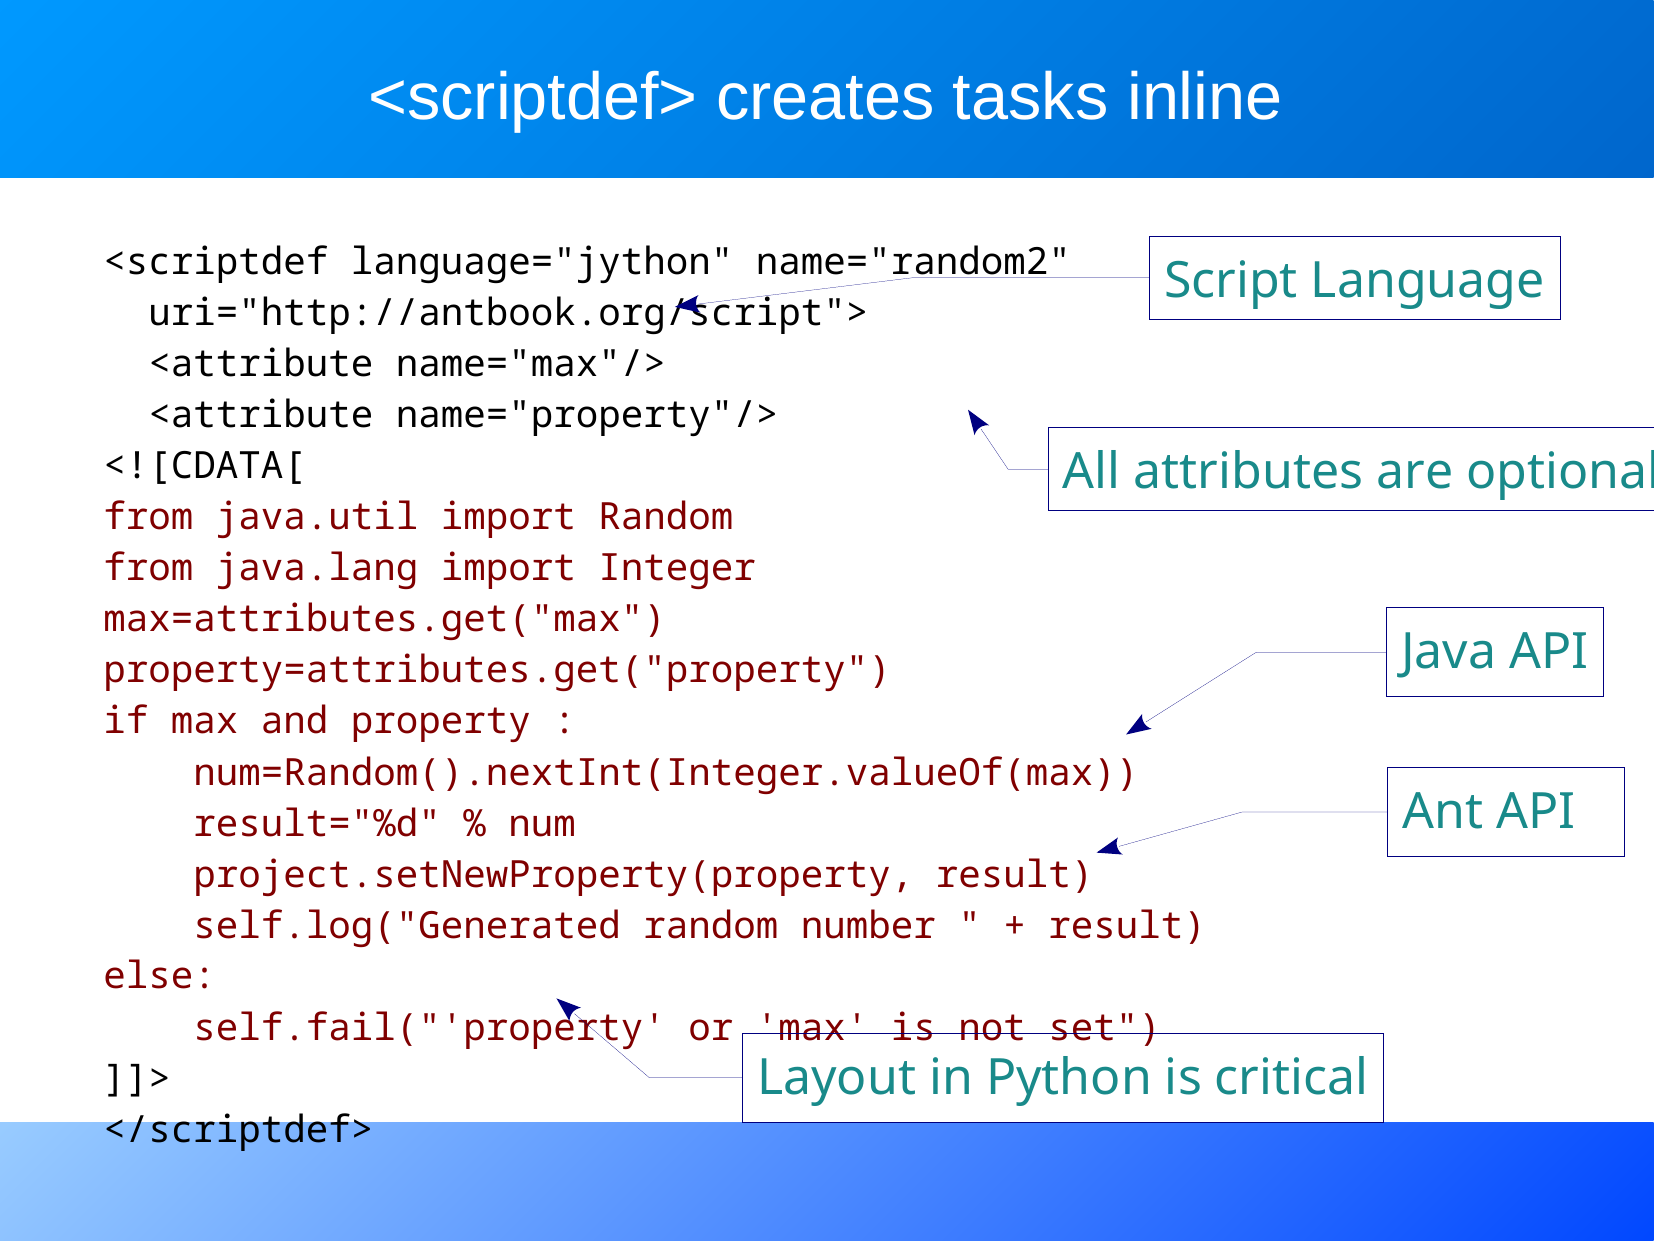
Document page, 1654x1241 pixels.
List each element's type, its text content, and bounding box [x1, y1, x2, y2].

text_box All attributes are optional [1048, 427, 1654, 511]
text_box <scriptdef language="jython" name="random2" uri="http://antbook.org/script"> <attribute name="max"/> <attribute name="property"/> <![CDATA[ from java.util import Random from java.lang import Integer max=attributes.get("max") property=attributes.get("property") if max and property : num=Random().nextInt(Integer.valueOf(max)) result="%d" % num project.setNewProperty(property, result) self.log("Generated random number " + result) else: self.fail("'property' or 'max' is not set") ]]> </scriptdef> [88, 295, 1223, 1093]
title <scriptdef> creates tasks inline [162, 59, 1489, 148]
text_box Script Language [1149, 236, 1561, 320]
text_box Ant API [1387, 767, 1625, 857]
text_box Layout in Python is critical [742, 1033, 1384, 1123]
text_box Java API [1386, 607, 1604, 697]
